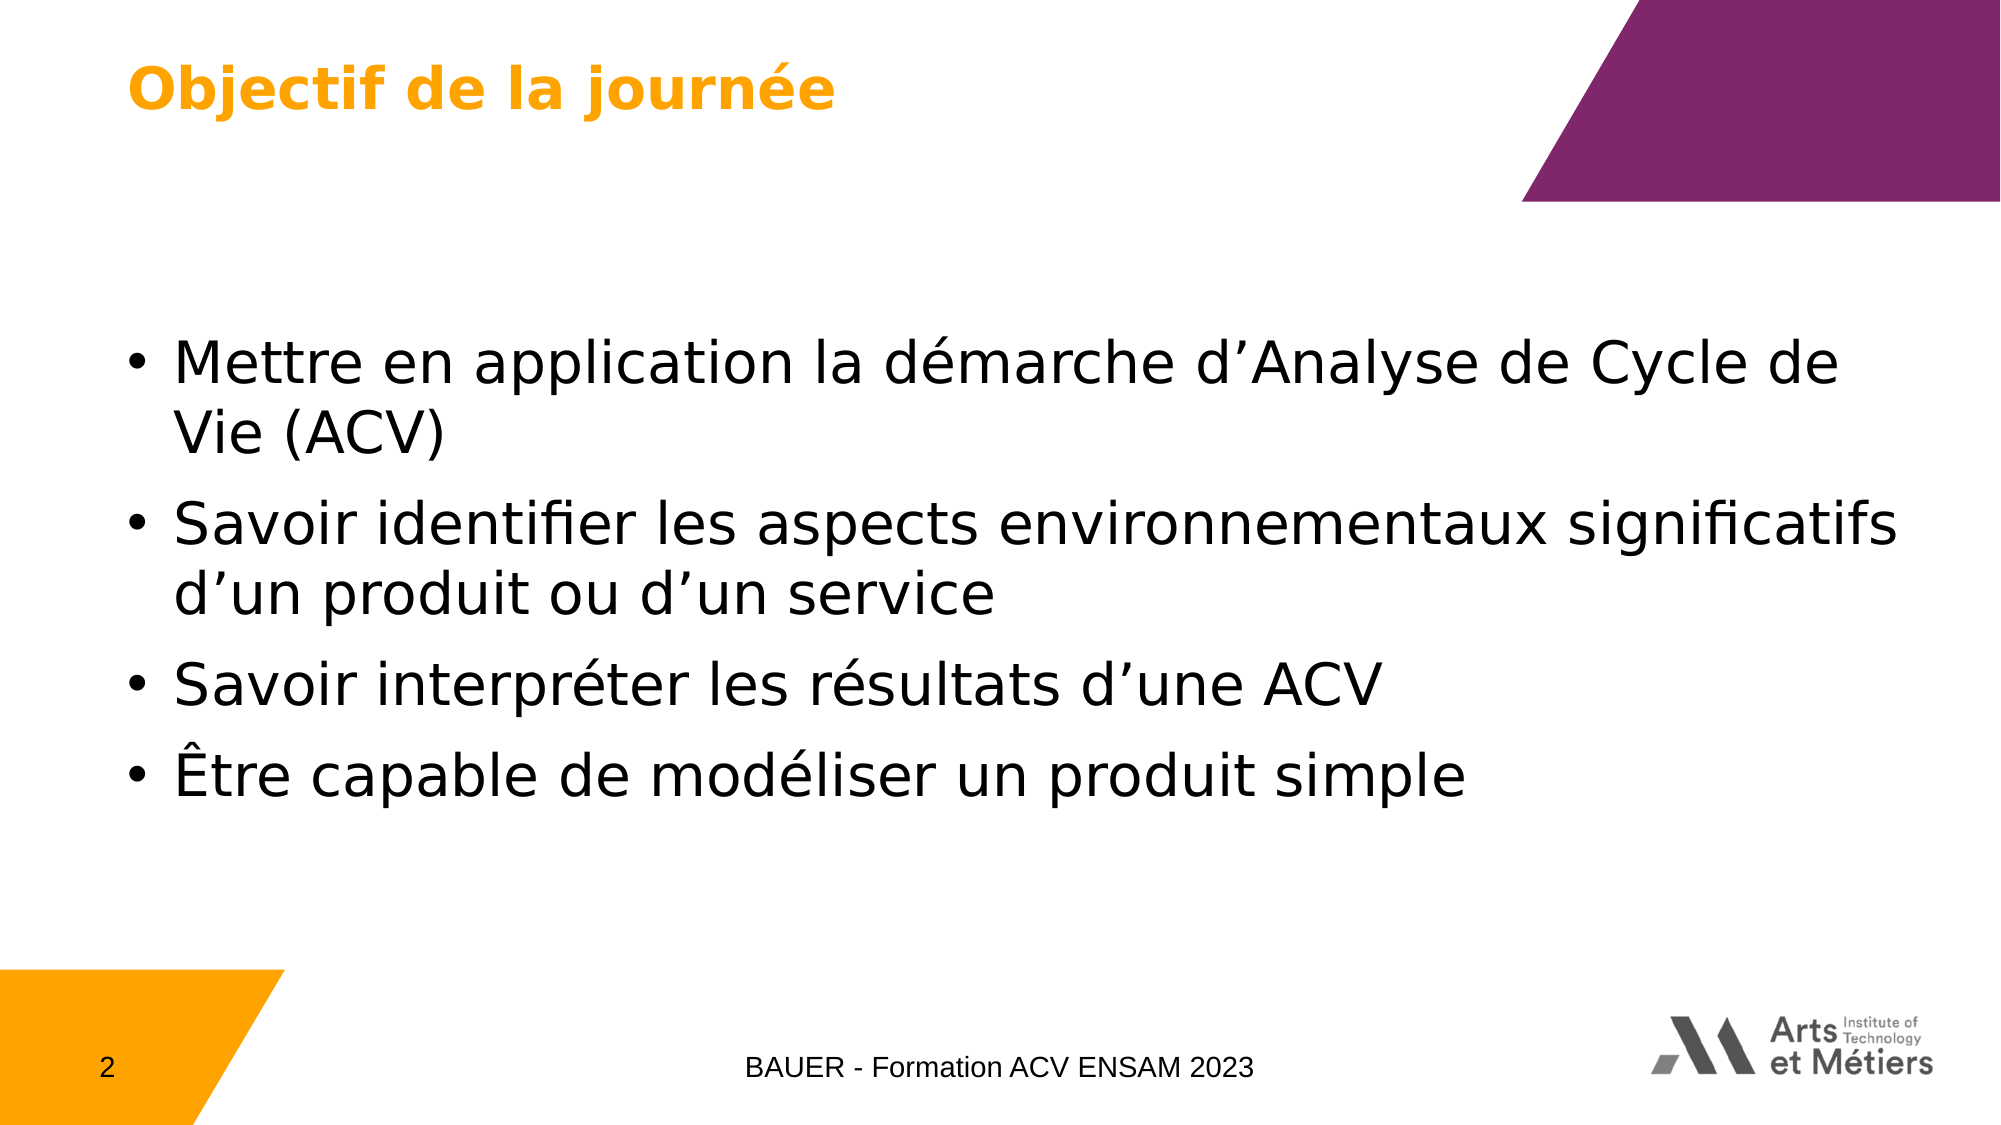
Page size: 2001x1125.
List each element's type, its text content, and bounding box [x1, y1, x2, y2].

list Mettre en application la démarche d’Analyse de Cycle de Vie (ACV) Savoir identifier les aspects environnementaux significatifs d’un produit ou d’un service Savoir interpréter les résultats d’une ACV Être capable de modéliser un produit simple [112, 227, 1938, 937]
title Objectif de la journée [112, 51, 1253, 166]
picture [1631, 997, 1952, 1093]
